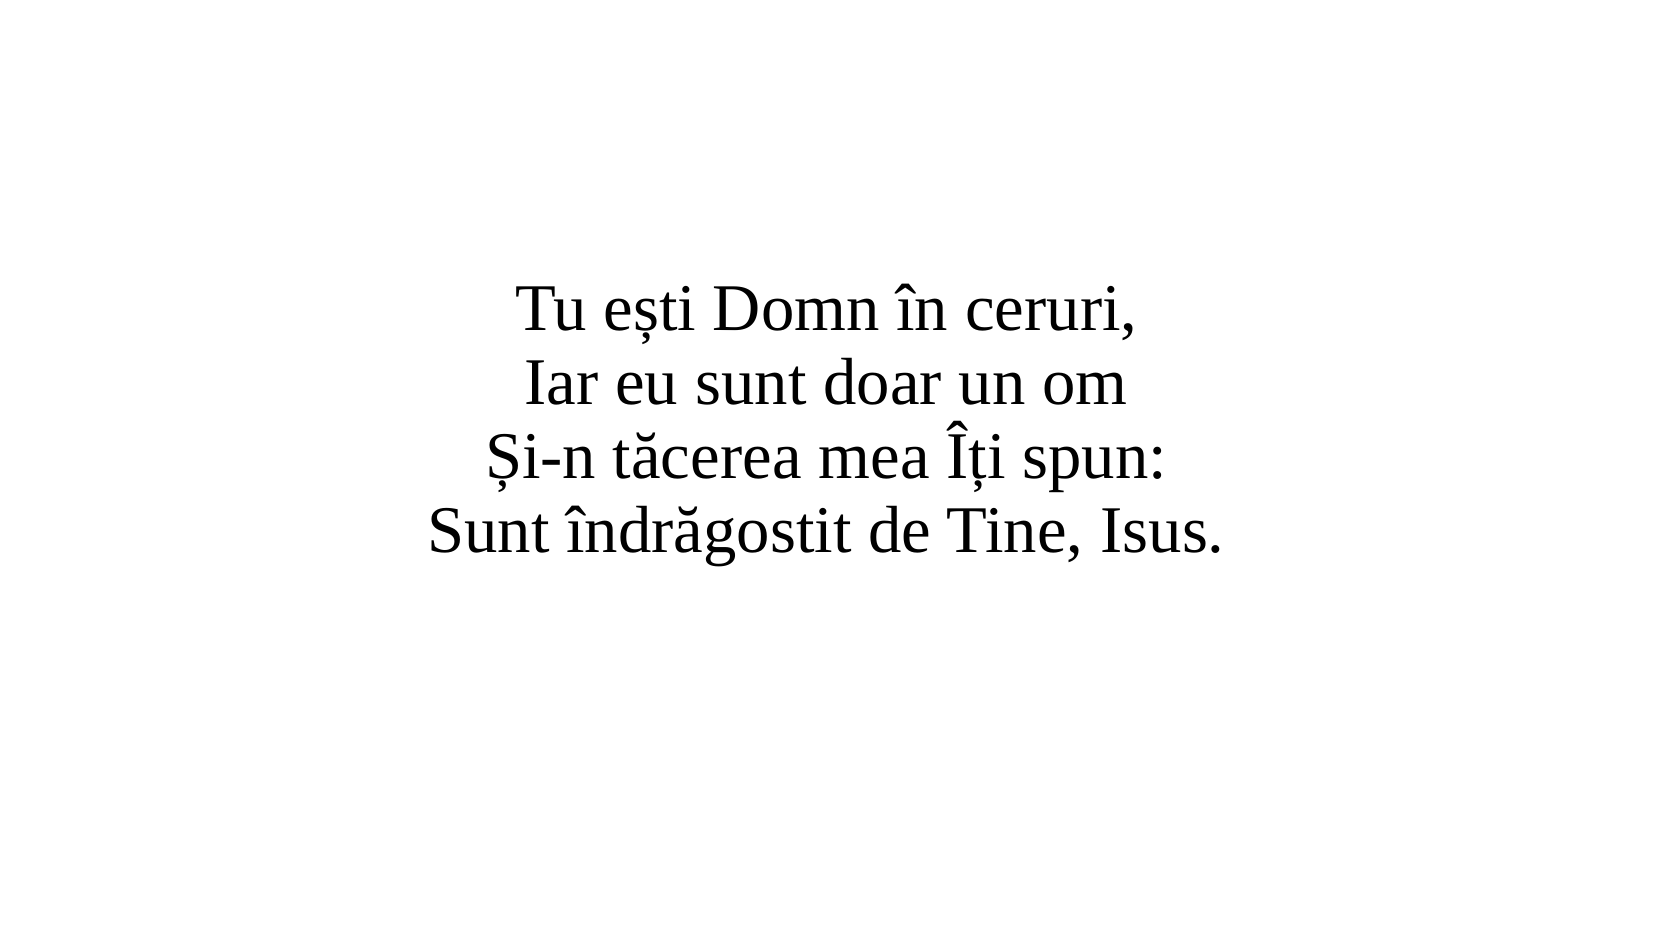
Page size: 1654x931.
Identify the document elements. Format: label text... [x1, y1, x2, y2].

subtitle Tu ești Domn în ceruri, Iar eu sunt doar un om Și-n tăcerea mea Îți spun: Sunt îndrăgostit de Tine, Isus. [352, 175, 1301, 663]
